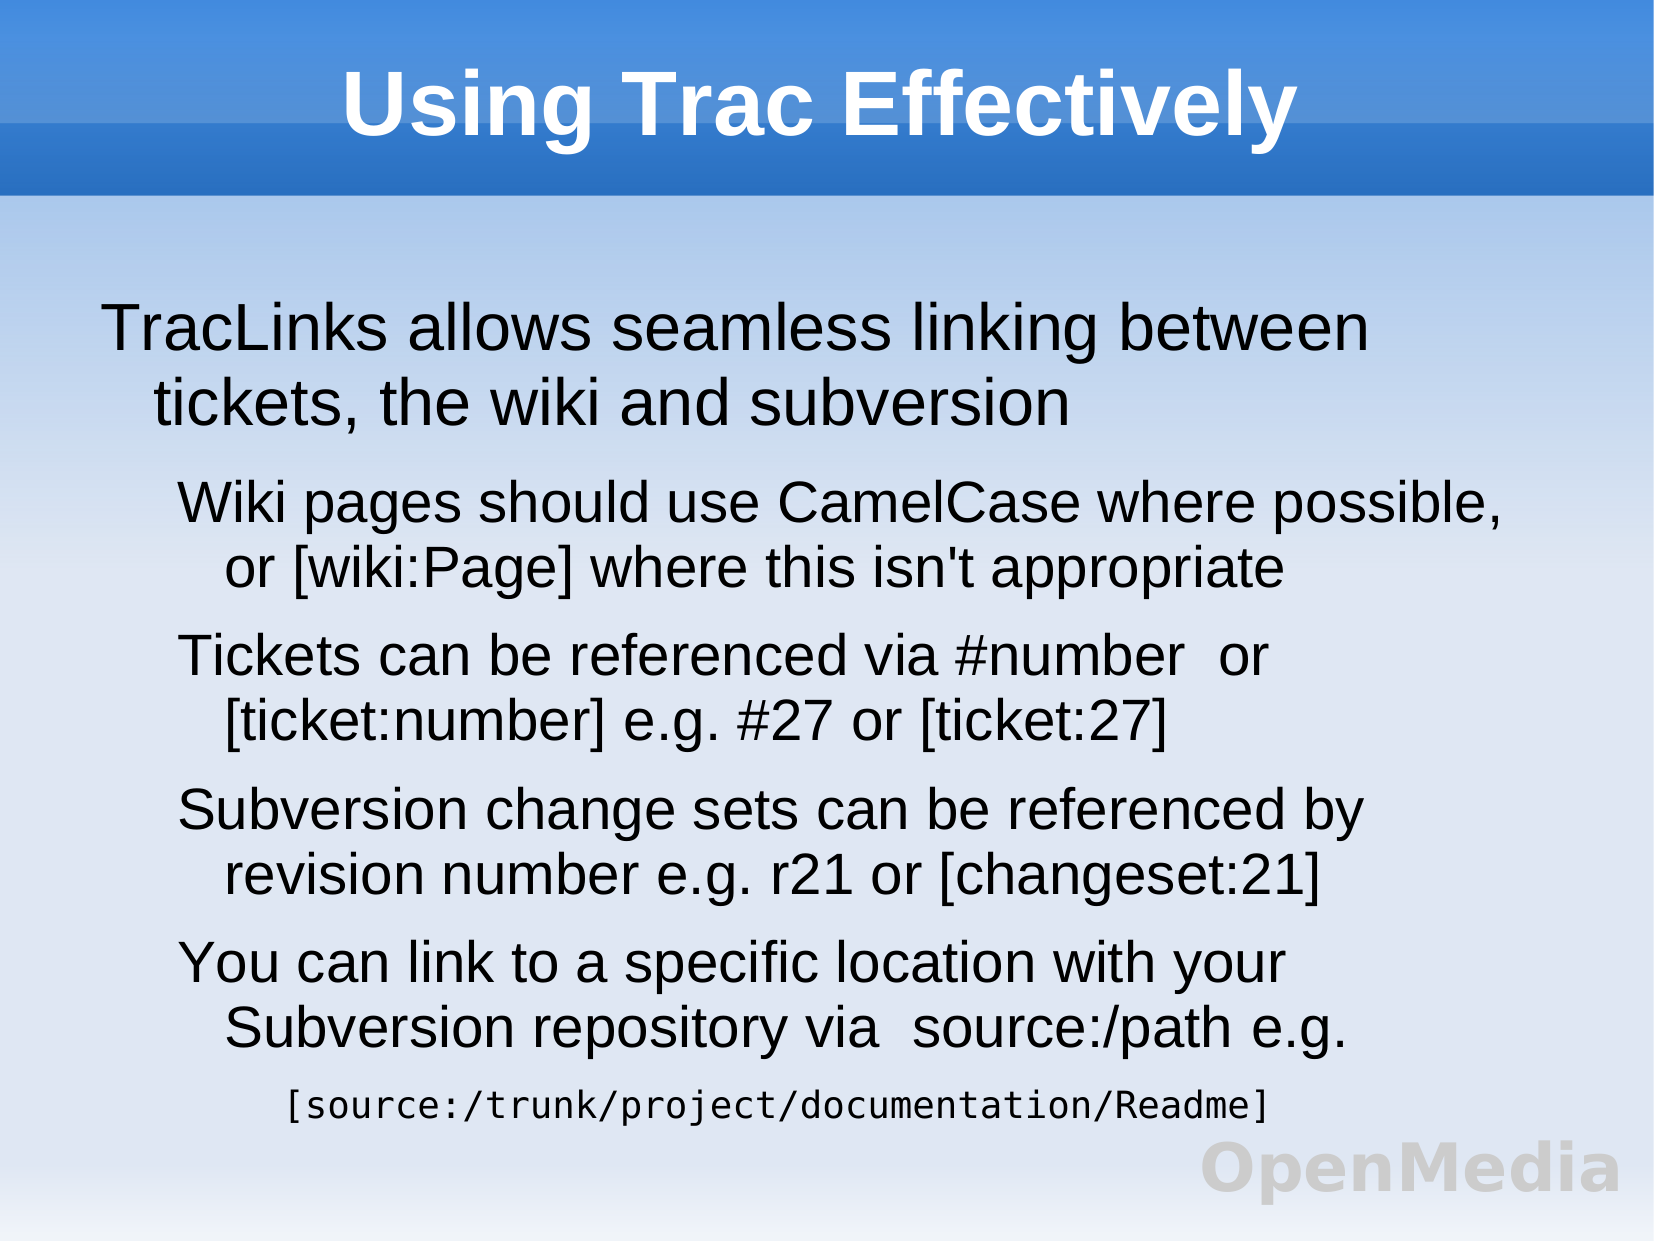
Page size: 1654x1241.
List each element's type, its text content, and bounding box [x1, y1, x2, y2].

list TracLinks allows seamless linking between tickets, the wiki and subversion Wiki pages should use CamelCase where possible, or [wiki:Page] where this isn't appropriate Tickets can be referenced via #number or [ticket:number] e.g. #27 or [ticket:27] Subversion change sets can be referenced by revision number e.g. r21 or [changeset:21] You can link to a specific location with your Subversion repository via source:/path e.g. [source:/trunk/project/documentation/Readme] [82, 290, 1571, 1128]
title Using Trac Effectively [76, 0, 1565, 208]
picture [0, 0, 1654, 1241]
